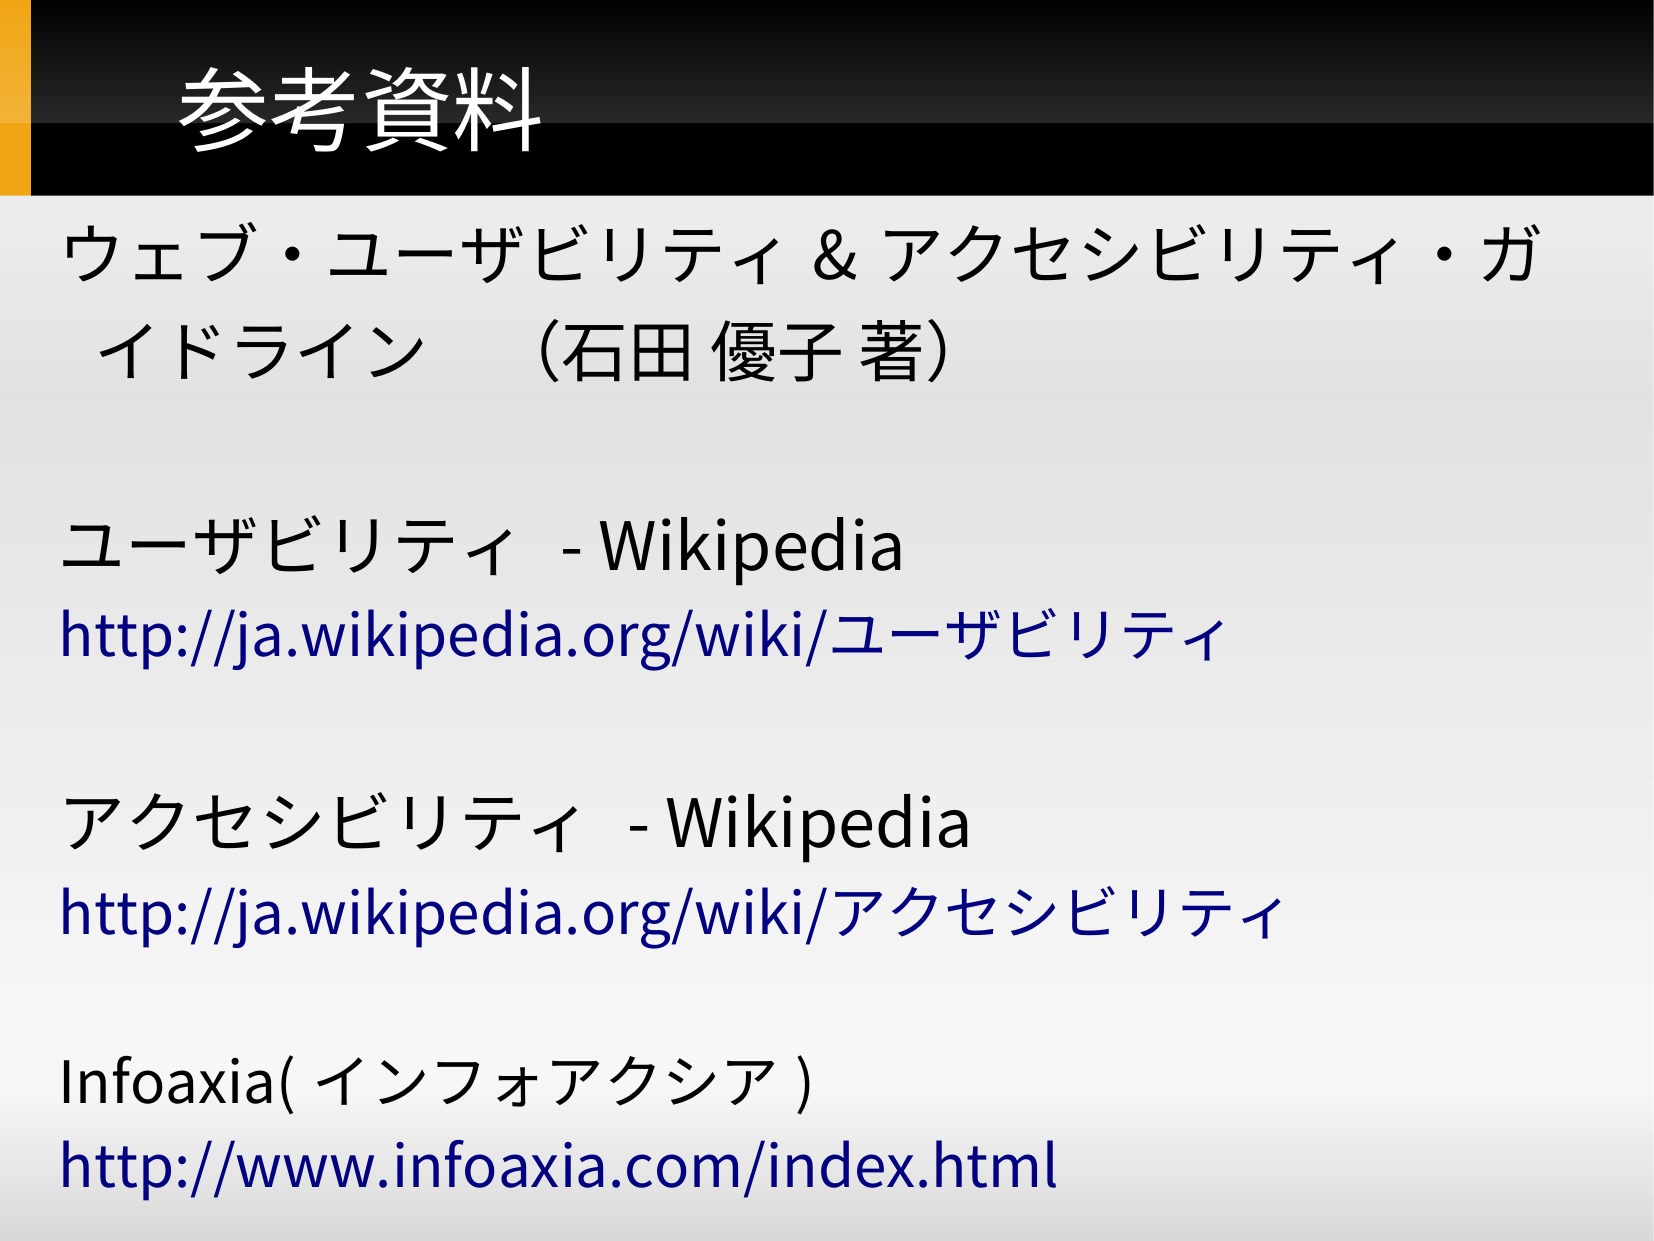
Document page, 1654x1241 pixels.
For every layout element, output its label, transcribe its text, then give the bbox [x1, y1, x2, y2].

title 参考資料 [177, 12, 1590, 197]
subtitle ウェブ・ユーザビリティ&アクセシビリティ・ガイドライン （石田 優子 著） ユーザビリティ - Wikipedia http://ja.wikipedia.org/wiki/ユーザビリティ アクセシビリティ - Wikipedia http://ja.wikipedia.org/wiki/アクセシビリティ Infoaxia(インフォアクシア) http://www.infoaxia.com/index.html [59, 354, 1583, 1137]
picture [0, 0, 1654, 1241]
